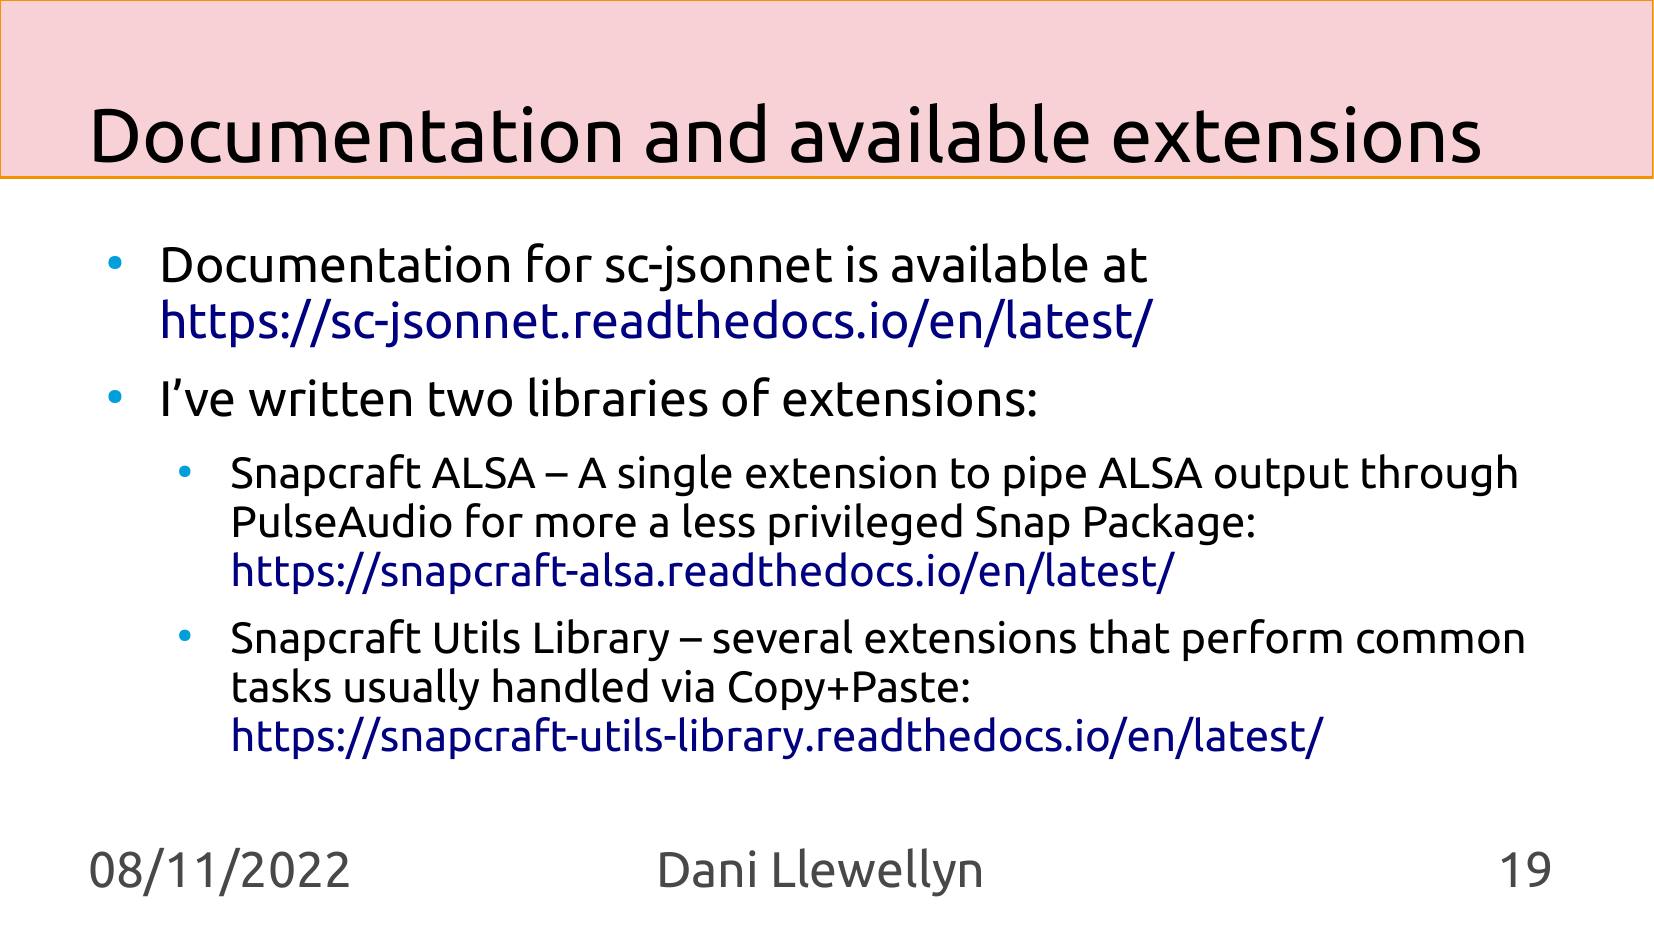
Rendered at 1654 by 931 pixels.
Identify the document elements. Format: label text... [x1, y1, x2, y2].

list Documentation for sc-jsonnet is available at https://sc-jsonnet.readthedocs.io/en/latest/ I’ve written two libraries of extensions: Snapcraft ALSA – A single extension to pipe ALSA output through PulseAudio for more a less privileged Snap Package: https://snapcraft-alsa.readthedocs.io/en/latest/ Snapcraft Utils Library – several extensions that perform common tasks usually handled via Copy+Paste: https://snapcraft-utils-library.readthedocs.io/en/latest/ [88, 236, 1565, 813]
title Documentation and available extensions [88, 14, 1565, 178]
